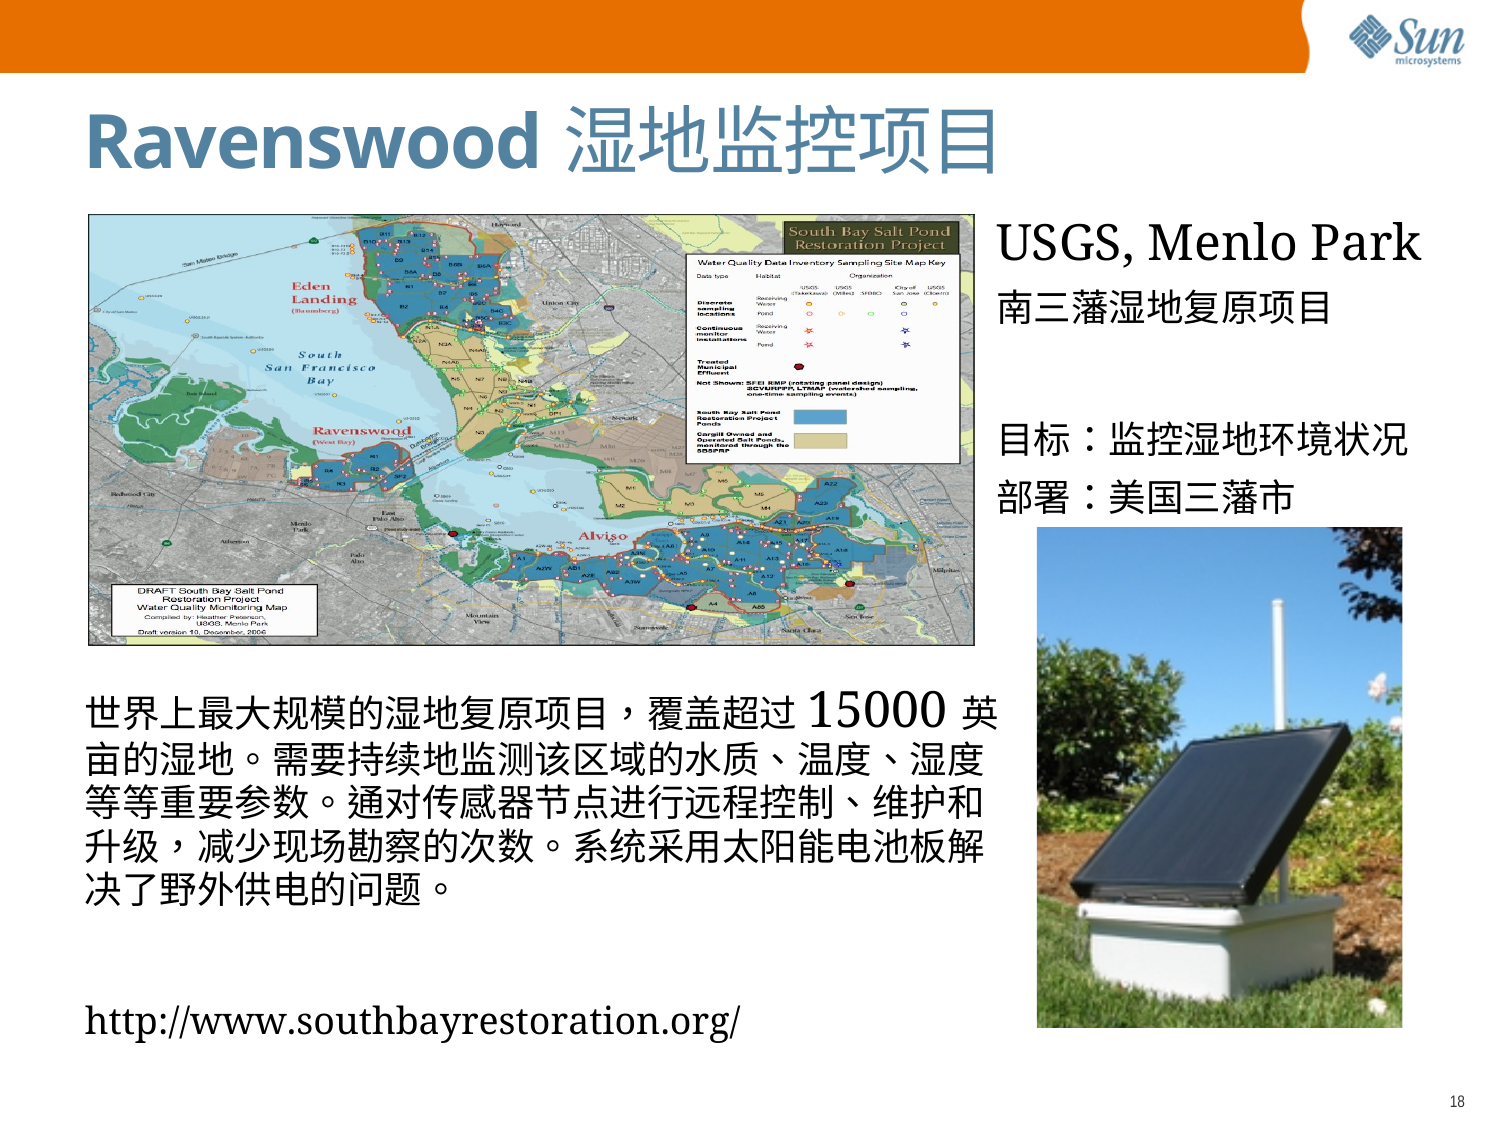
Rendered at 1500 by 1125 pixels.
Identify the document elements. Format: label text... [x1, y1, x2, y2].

picture [1036, 527, 1403, 1028]
text_box 世界上最大规模的湿地复原项目，覆盖超过15000英亩的湿地。需要持续地监测该区域的水质、温度、湿度等等重要参数。通对传感器节点进行远程控制、维护和升级，减少现场勘察的次数。系统采用太阳能电池板解决了野外供电的问题。 http://www.southbayrestoration.org/ [84, 680, 1011, 1037]
picture [88, 214, 975, 646]
text_box USGS, Menlo Park 南三藩湿地复原项目 目标：监控湿地环境状况 部署：美国三藩市 [996, 214, 1462, 578]
picture [0, 0, 1500, 73]
title Ravenswood湿地监控项目 [83, 94, 1446, 199]
